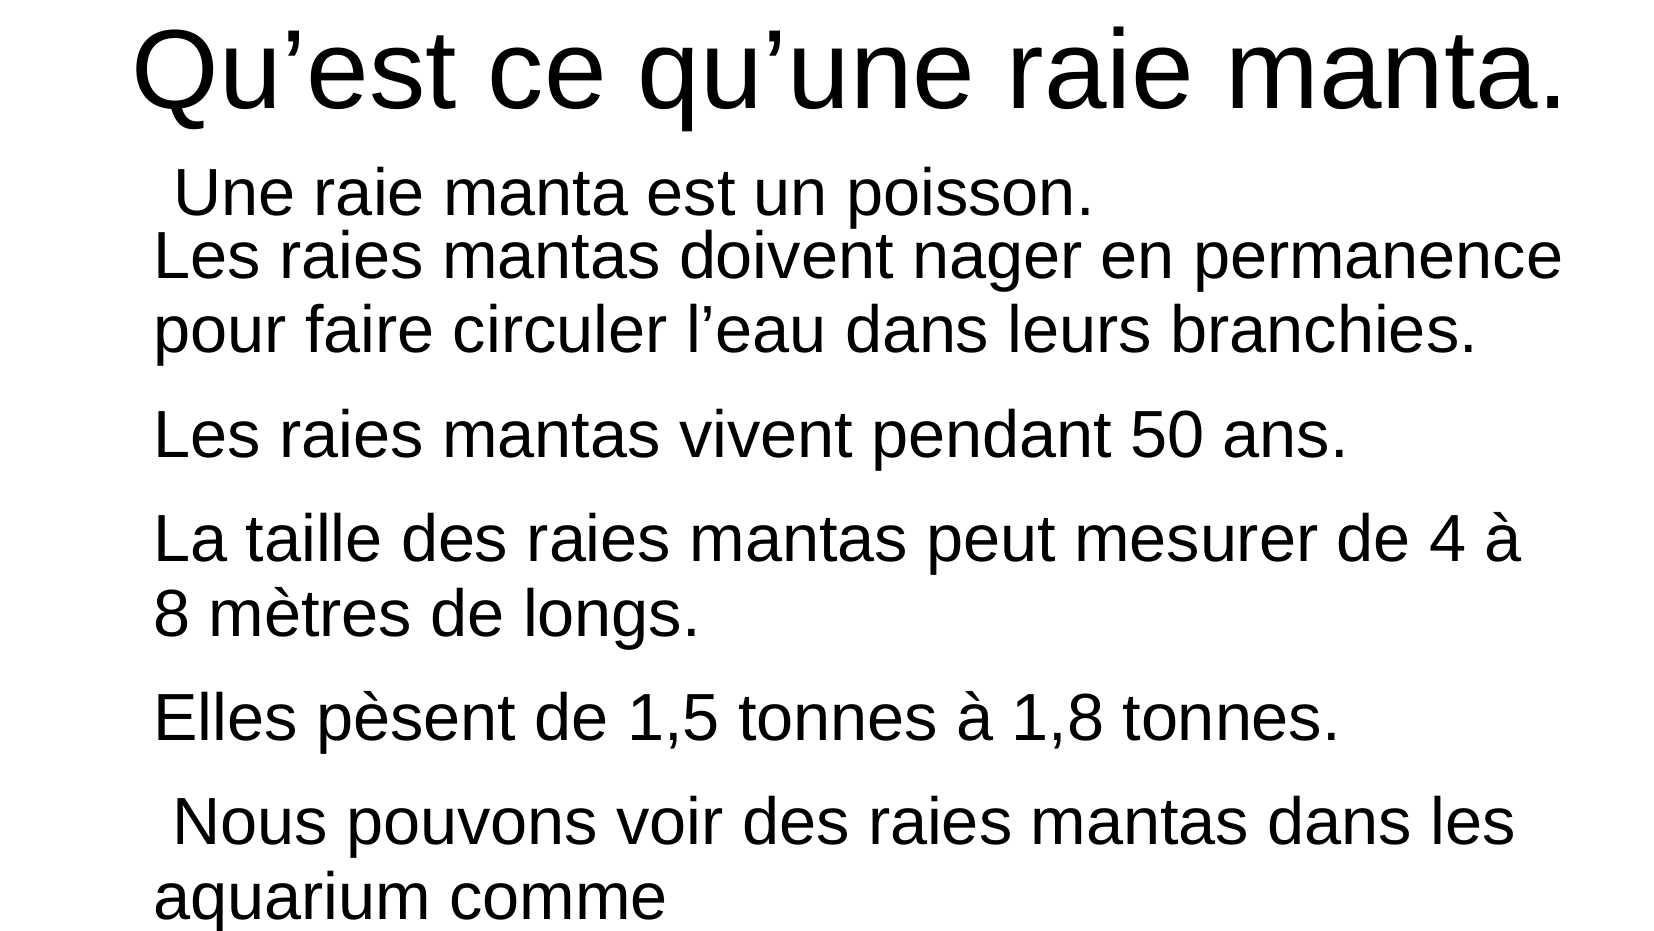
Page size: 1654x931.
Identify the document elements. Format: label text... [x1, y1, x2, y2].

text_box Une raie manta est un poisson. [158, 147, 1517, 237]
list Les raies mantas doivent nager en permanence pour faire circuler l’eau dans leurs branchies. Les raies mantas vivent pendant 50 ans. La taille des raies mantas peut mesurer de 4 à 8 mètres de longs. Elles pèsent de 1,5 tonnes à 1,8 tonnes. Nous pouvons voir des raies mantas dans les aquarium comme (NAUSICA) ,dans l’Océan Pacifique,en Polynésie française ou dans l’archipel de Tuamotu. [82, 217, 1571, 758]
title Qu’est ce qu’une raie manta. [106, 0, 1595, 148]
